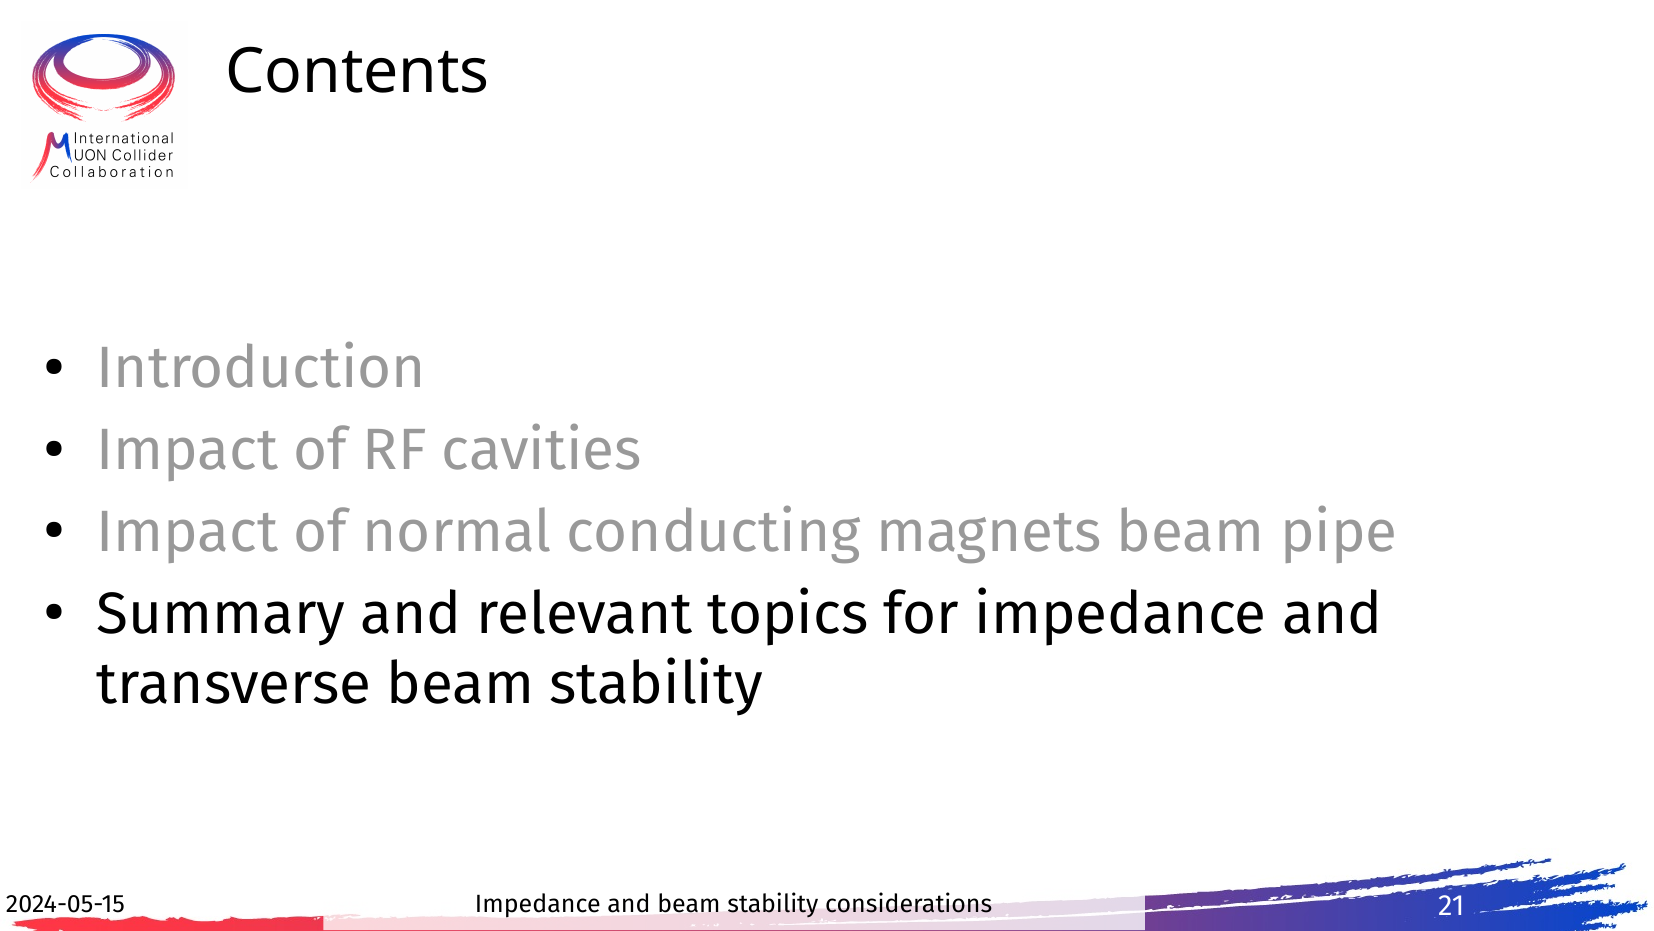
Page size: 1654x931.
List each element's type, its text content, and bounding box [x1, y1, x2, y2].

list Introduction Impact of RF cavities Impact of normal conducting magnets beam pipe Summary and relevant topics for impedance and transverse beam stability [25, 333, 1619, 716]
picture [0, 848, 1654, 931]
title Contents [225, 25, 1571, 188]
picture [21, 21, 188, 189]
